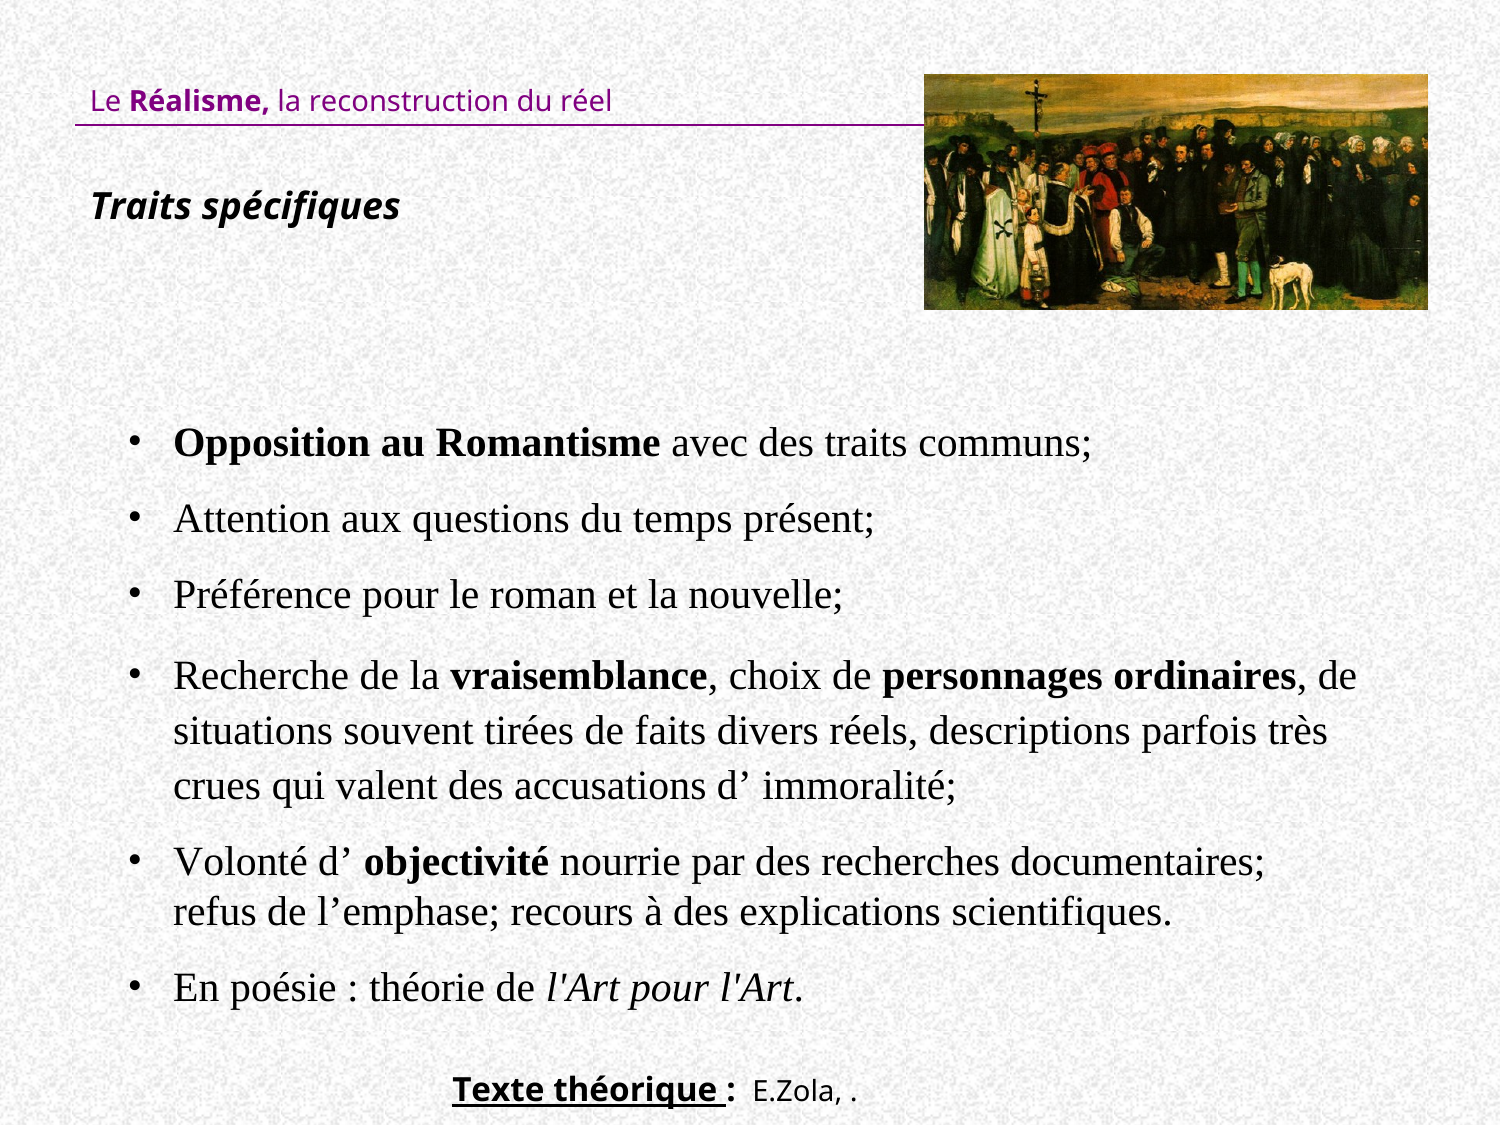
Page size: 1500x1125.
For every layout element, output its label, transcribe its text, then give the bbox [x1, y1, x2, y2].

text_box Texte théorique : E.Zola, . [437, 1044, 1476, 1120]
text_box Opposition au Romantisme avec des traits communs; Attention aux questions du temps présent; Préférence pour le roman et la nouvelle; Recherche de la vraisemblance, choix de personnages ordinaires, de situations souvent tirées de faits divers réels, descriptions parfois très crues qui valent des accusations d’ immoralité; Volonté d’ objectivité nourrie par des recherches documentaires; refus de l’emphase; recours à des explications scientifiques. En poésie : théorie de l'Art pour l'Art. [112, 407, 1376, 1018]
text_box Le Réalisme, la reconstruction du réel [74, 74, 924, 126]
picture [0, 0, 1500, 1125]
text_box Traits spécifiques [74, 174, 501, 236]
